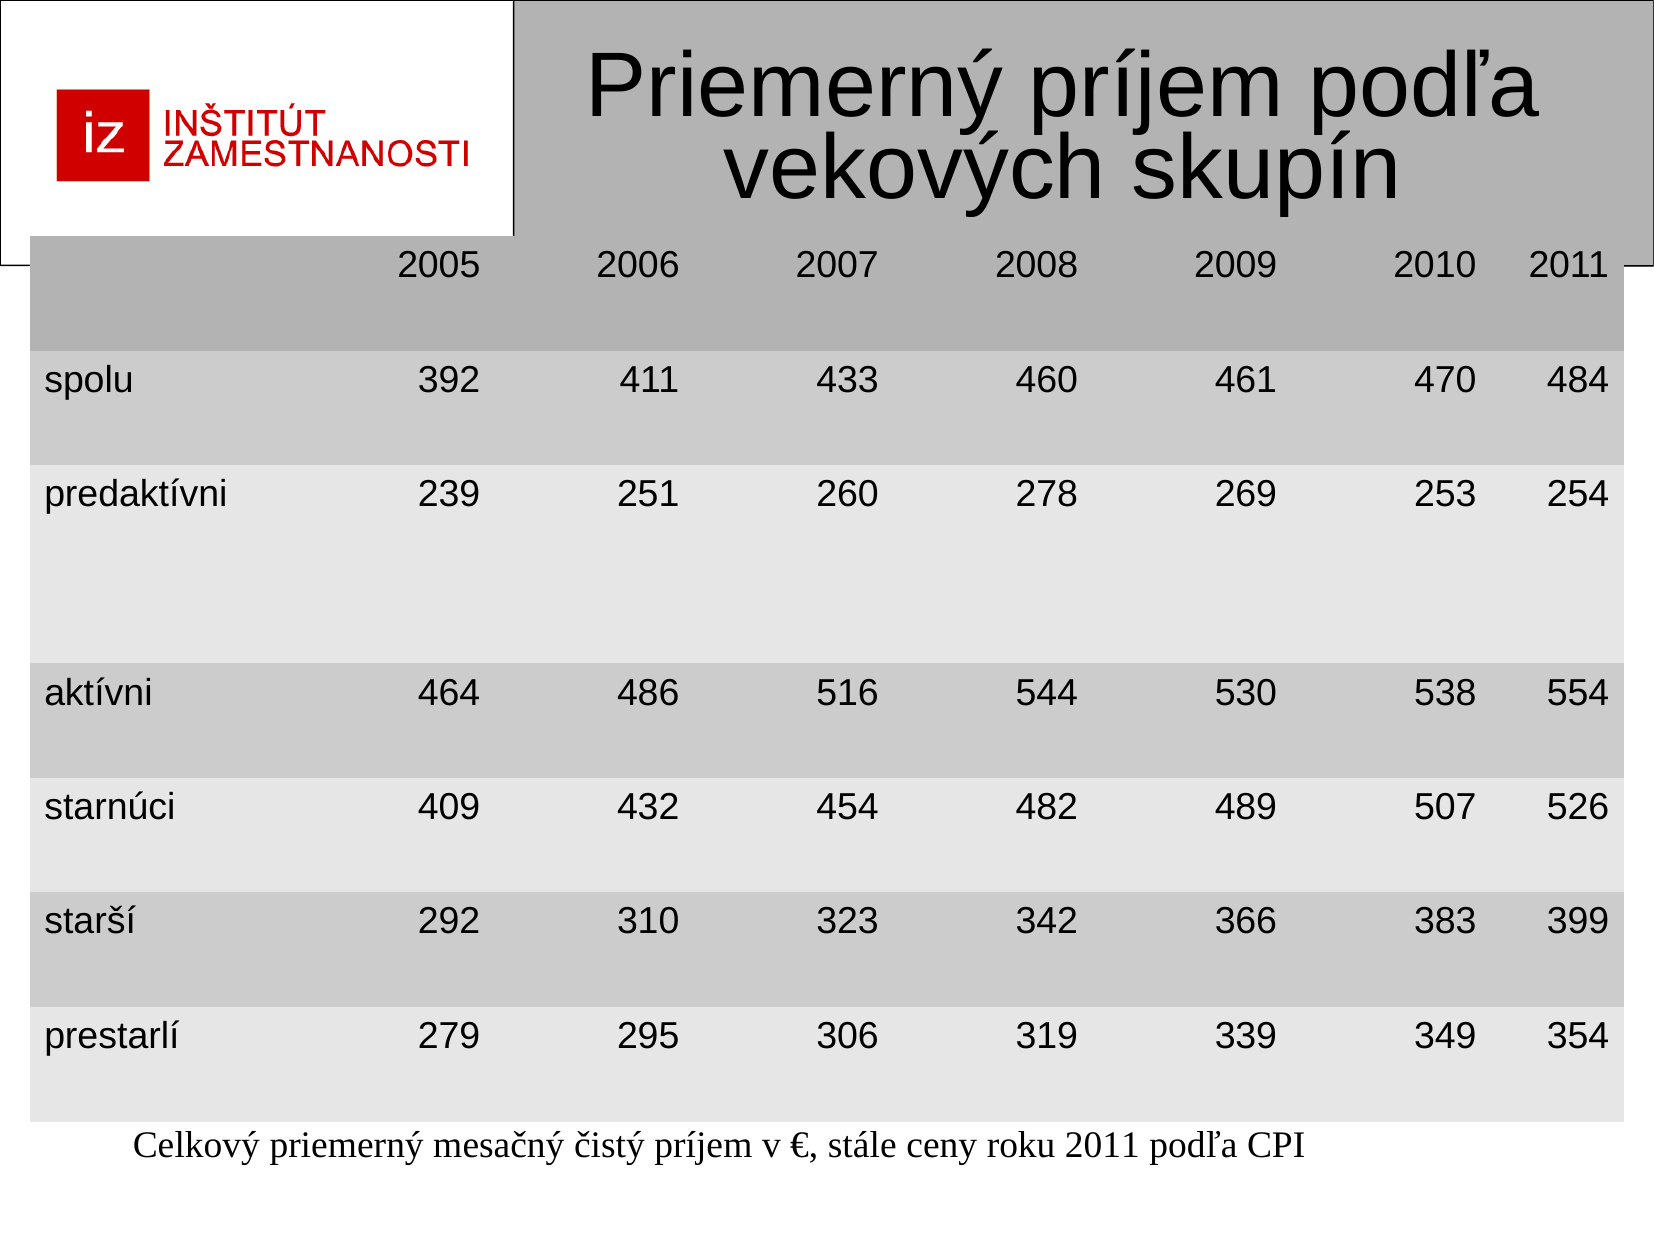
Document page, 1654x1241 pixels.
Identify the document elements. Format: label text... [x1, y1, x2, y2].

table_header 2011 [1491, 236, 1624, 351]
table_cell 383 [1292, 892, 1491, 1007]
table_header 2007 [694, 236, 893, 351]
table_cell 464 [296, 663, 495, 778]
table_cell 323 [694, 892, 893, 1007]
table_header [30, 236, 296, 351]
table_cell 392 [296, 351, 495, 465]
table_cell 538 [1292, 663, 1491, 778]
table_cell 310 [495, 892, 694, 1007]
table_cell 411 [495, 351, 694, 465]
table_cell 366 [1093, 892, 1292, 1007]
table_cell 454 [694, 778, 893, 892]
table_cell 292 [296, 892, 495, 1007]
table_cell 342 [893, 892, 1093, 1007]
table_header 2005 [296, 236, 495, 351]
table_cell 339 [1093, 1007, 1292, 1122]
table_cell 279 [296, 1007, 495, 1122]
table_header 2008 [893, 236, 1093, 351]
picture [5, 8, 512, 257]
table_cell predaktívni [30, 465, 296, 663]
table_cell 460 [893, 351, 1093, 465]
table_cell aktívni [30, 663, 296, 778]
table_cell starší [30, 892, 296, 1007]
table_cell 526 [1491, 778, 1624, 892]
table_cell prestarlí [30, 1007, 296, 1122]
table_cell 278 [893, 465, 1093, 663]
table_cell 306 [694, 1007, 893, 1122]
text_box Celkový priemerný mesačný čistý príjem v €, stále ceny roku 2011 podľa CPI [118, 1122, 1324, 1179]
table_cell 269 [1093, 465, 1292, 663]
table_cell 239 [296, 465, 495, 663]
table_cell 544 [893, 663, 1093, 778]
table_cell 409 [296, 778, 495, 892]
table_cell 319 [893, 1007, 1093, 1122]
table_cell 260 [694, 465, 893, 663]
table_cell 432 [495, 778, 694, 892]
table_cell 530 [1093, 663, 1292, 778]
table_cell 486 [495, 663, 694, 778]
table_cell 254 [1491, 465, 1624, 663]
title Priemerný príjem podľa vekových skupín [561, 29, 1565, 236]
table_cell 253 [1292, 465, 1491, 663]
table_cell 507 [1292, 778, 1491, 892]
table_header 2006 [495, 236, 694, 351]
table_cell starnúci [30, 778, 296, 892]
table_cell 295 [495, 1007, 694, 1122]
table_cell 484 [1491, 351, 1624, 465]
table_cell 489 [1093, 778, 1292, 892]
table_cell 399 [1491, 892, 1624, 1007]
table_cell 470 [1292, 351, 1491, 465]
table_cell 433 [694, 351, 893, 465]
table_cell spolu [30, 351, 296, 465]
table_header 2010 [1292, 236, 1491, 351]
table_cell 354 [1491, 1007, 1624, 1122]
table_cell 516 [694, 663, 893, 778]
table_cell 461 [1093, 351, 1292, 465]
table_cell 482 [893, 778, 1093, 892]
table_cell 554 [1491, 663, 1624, 778]
table_header 2009 [1093, 236, 1292, 351]
table_cell 251 [495, 465, 694, 663]
table_cell 349 [1292, 1007, 1491, 1122]
